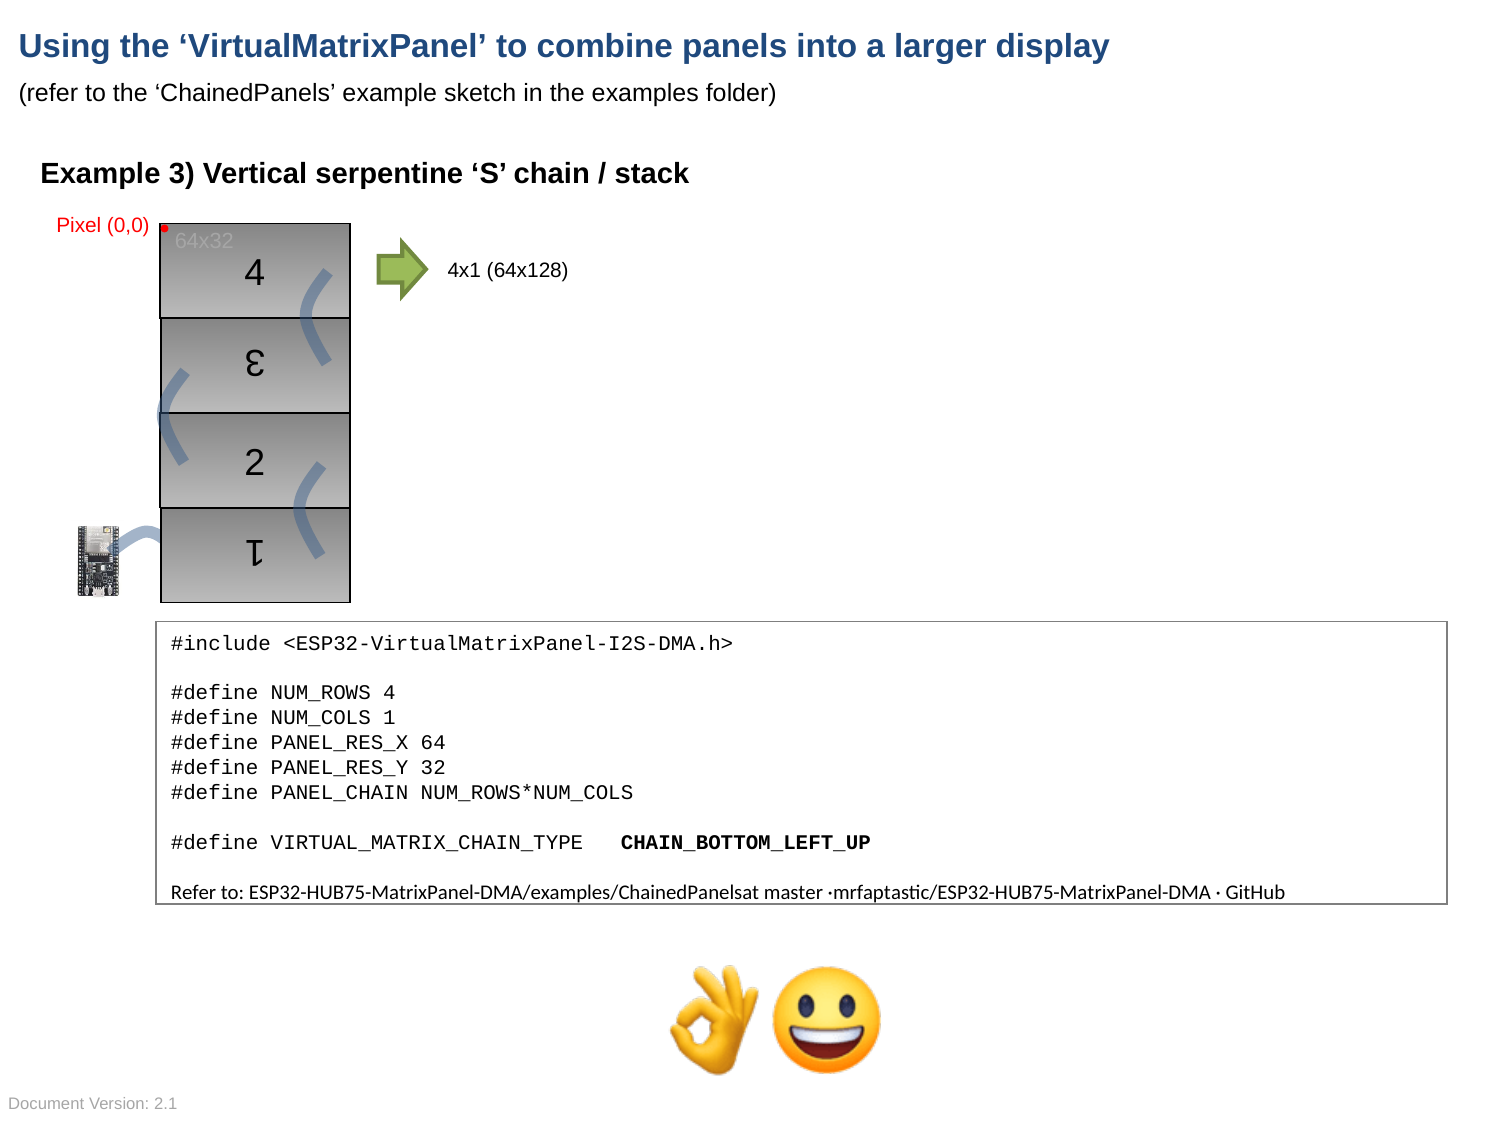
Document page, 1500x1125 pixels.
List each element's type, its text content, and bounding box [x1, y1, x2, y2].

picture [71, 520, 124, 603]
text_box [378, 242, 426, 296]
text_box #include <ESP32-VirtualMatrixPanel-I2S-DMA.h> #define NUM_ROWS 4 #define NUM_COLS 1 #define PANEL_RES_X 64 #define PANEL_RES_Y 32 #define PANEL_CHAIN NUM_ROWS*NUM_COLS #define VIRTUAL_MATRIX_CHAIN_TYPE CHAIN_BOTTOM_LEFT_UP Refer to: ESP32-HUB75-MatrixPanel-DMA/examples/ChainedPanels at master · mrfaptastic/ESP32-HUB75-MatrixPanel-DMA · GitHub [156, 622, 1447, 904]
text_box 4x1 (64x128) [432, 248, 585, 290]
text_box 4 [160, 224, 350, 318]
text_box 3 [161, 319, 350, 413]
text_box Using the ‘VirtualMatrixPanel’ to combine panels into a larger display (refer to the ‘ChainedPanels’ example sketch in the examples folder) [3, 16, 1469, 116]
text_box Example 3) Vertical serpentine ‘S’ chain / stack [25, 147, 707, 198]
text_box Pixel (0,0) [41, 204, 167, 245]
text_box 2 [160, 413, 350, 508]
text_box 64x32 [159, 219, 251, 261]
text_box 1 [161, 508, 350, 602]
text_box [160, 224, 169, 233]
picture [658, 964, 884, 1077]
